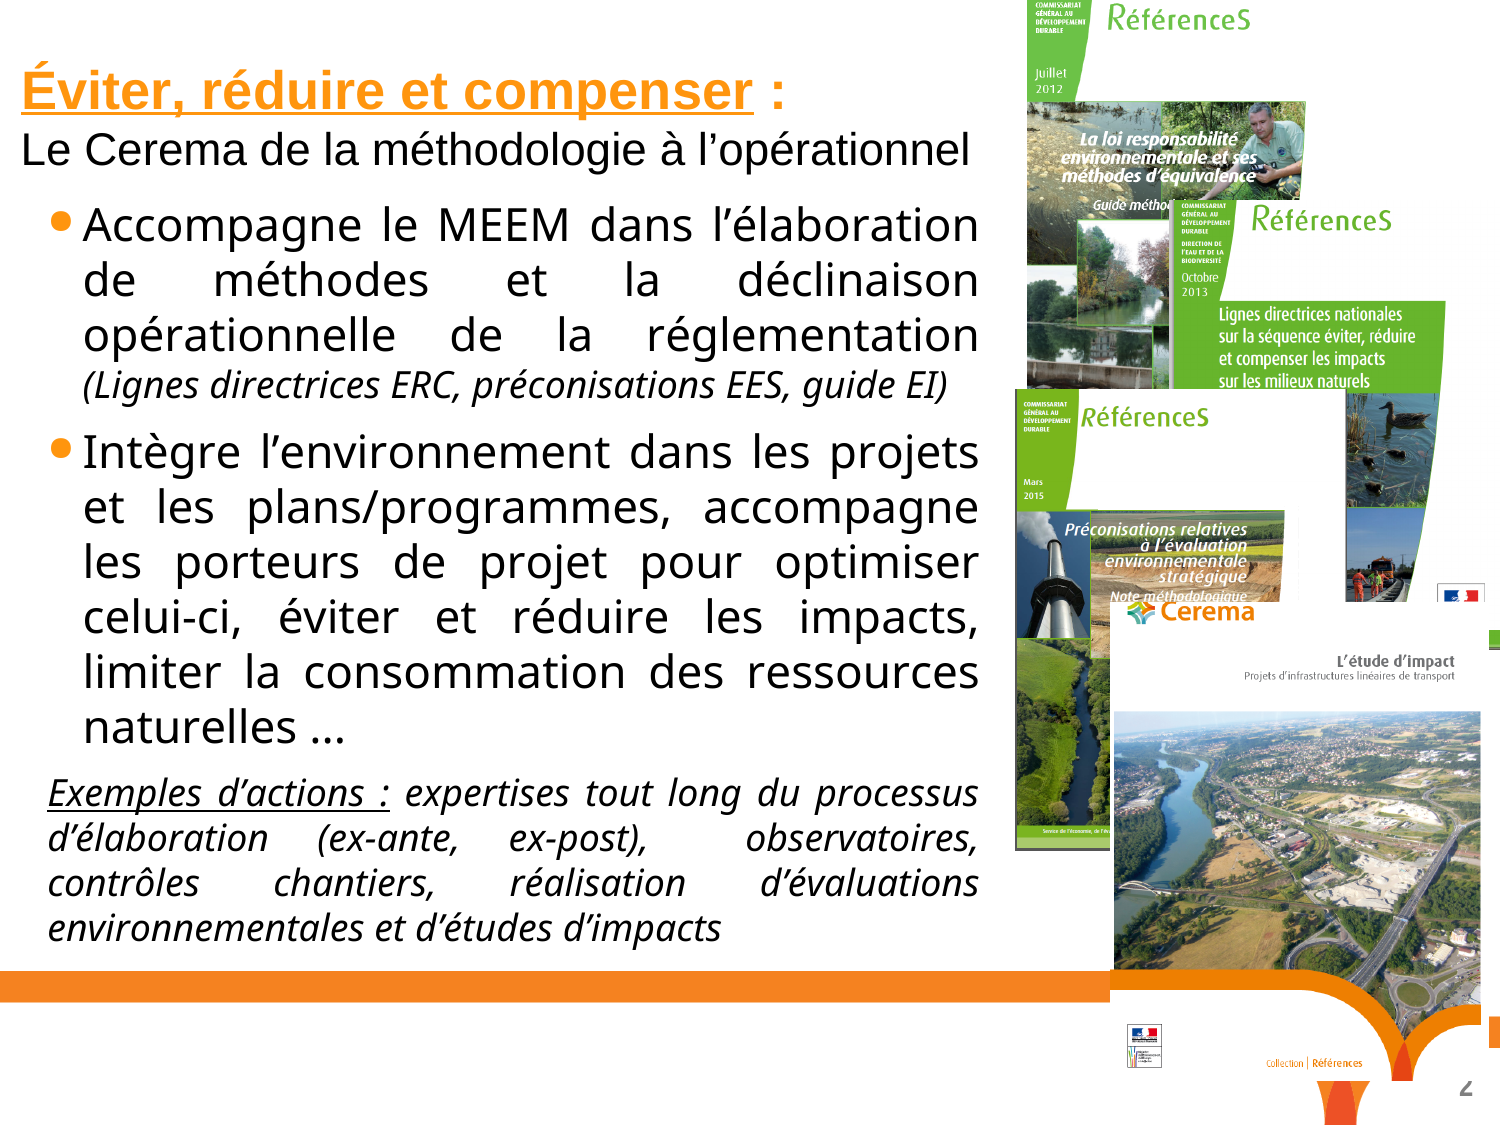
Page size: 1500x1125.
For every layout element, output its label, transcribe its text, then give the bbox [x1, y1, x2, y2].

picture [0, 0, 1500, 1125]
list Éviter, réduire et compenser : Le Cerema de la méthodologie à l’opérationnel [5, 47, 1022, 245]
text_box Accompagne le MEEM dans l’élaboration de méthodes et la déclinaison opérationnelle de la réglementation (Lignes directrices ERC, préconisations EES, guide EI) Intègre l’environnement dans les projets et les plans/programmes, accompagne les porteurs de projet pour optimiser celui-ci, éviter et réduire les impacts, limiter la consommation des ressources naturelles ... Exemples d’actions : expertises tout long du processus d’élaboration (ex-ante, ex-post), observatoires, contrôles chantiers, réalisation d’évaluations environnementales et d’études d’impacts [47, 153, 981, 992]
